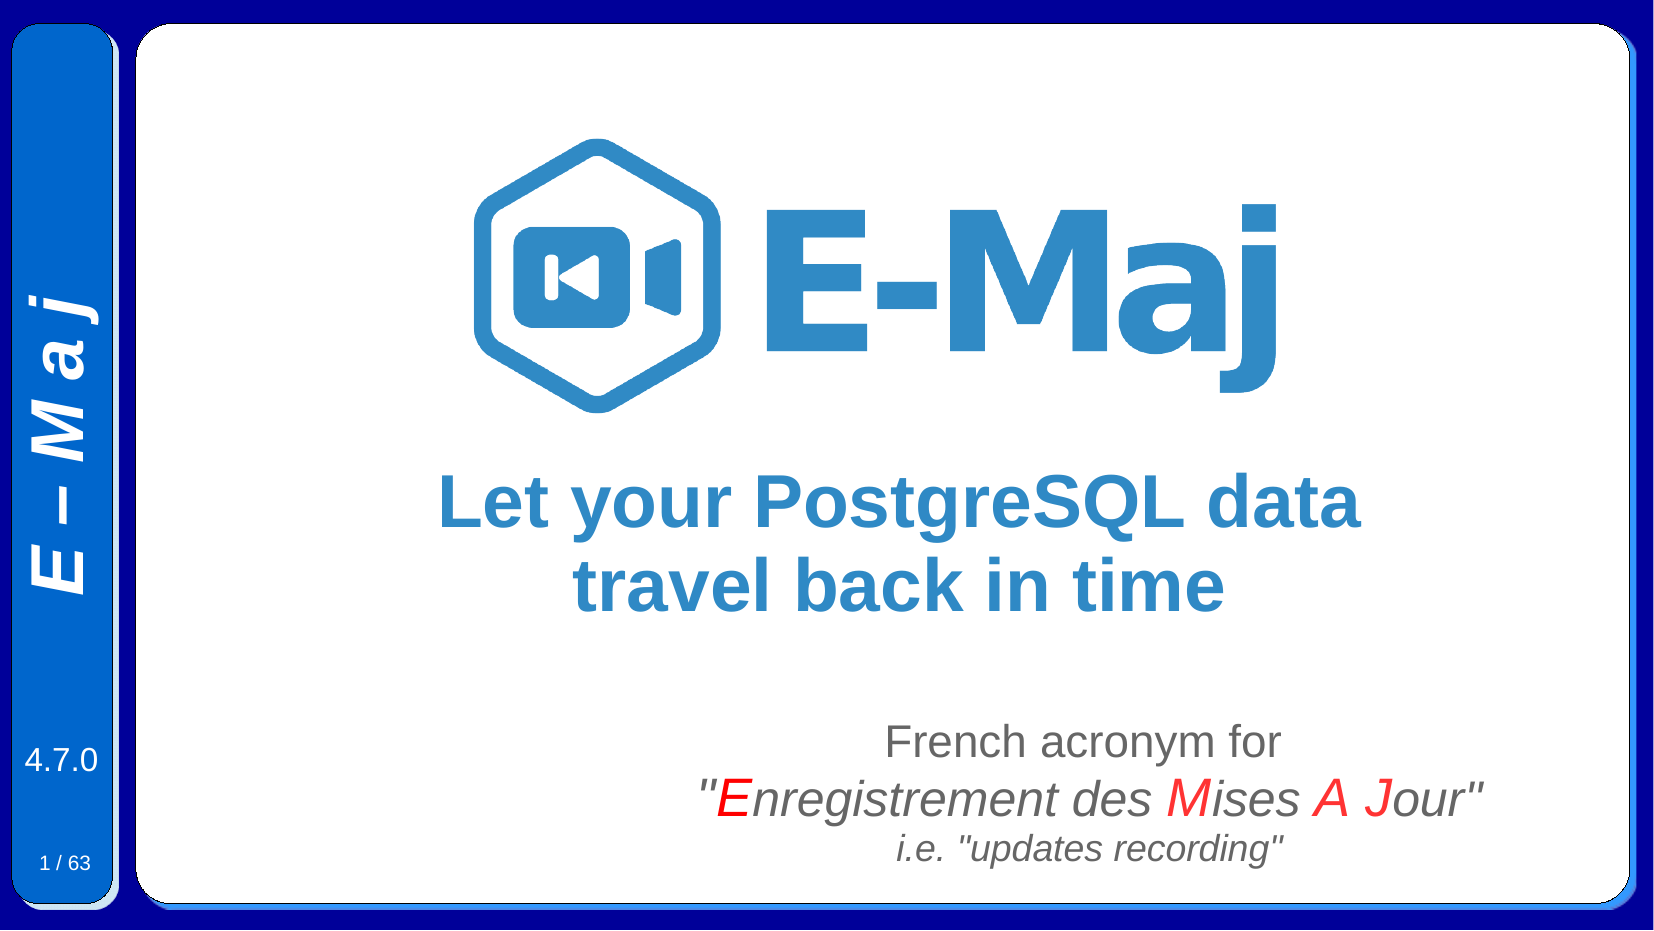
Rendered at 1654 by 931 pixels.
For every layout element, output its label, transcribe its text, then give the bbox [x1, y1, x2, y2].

text_box French acronym for "Enregistrement des Mises A Jour" i.e. "updates recording" [602, 708, 1577, 878]
picture [472, 137, 1276, 366]
text_box Let your PostgreSQL data travel back in time [194, 366, 1570, 832]
